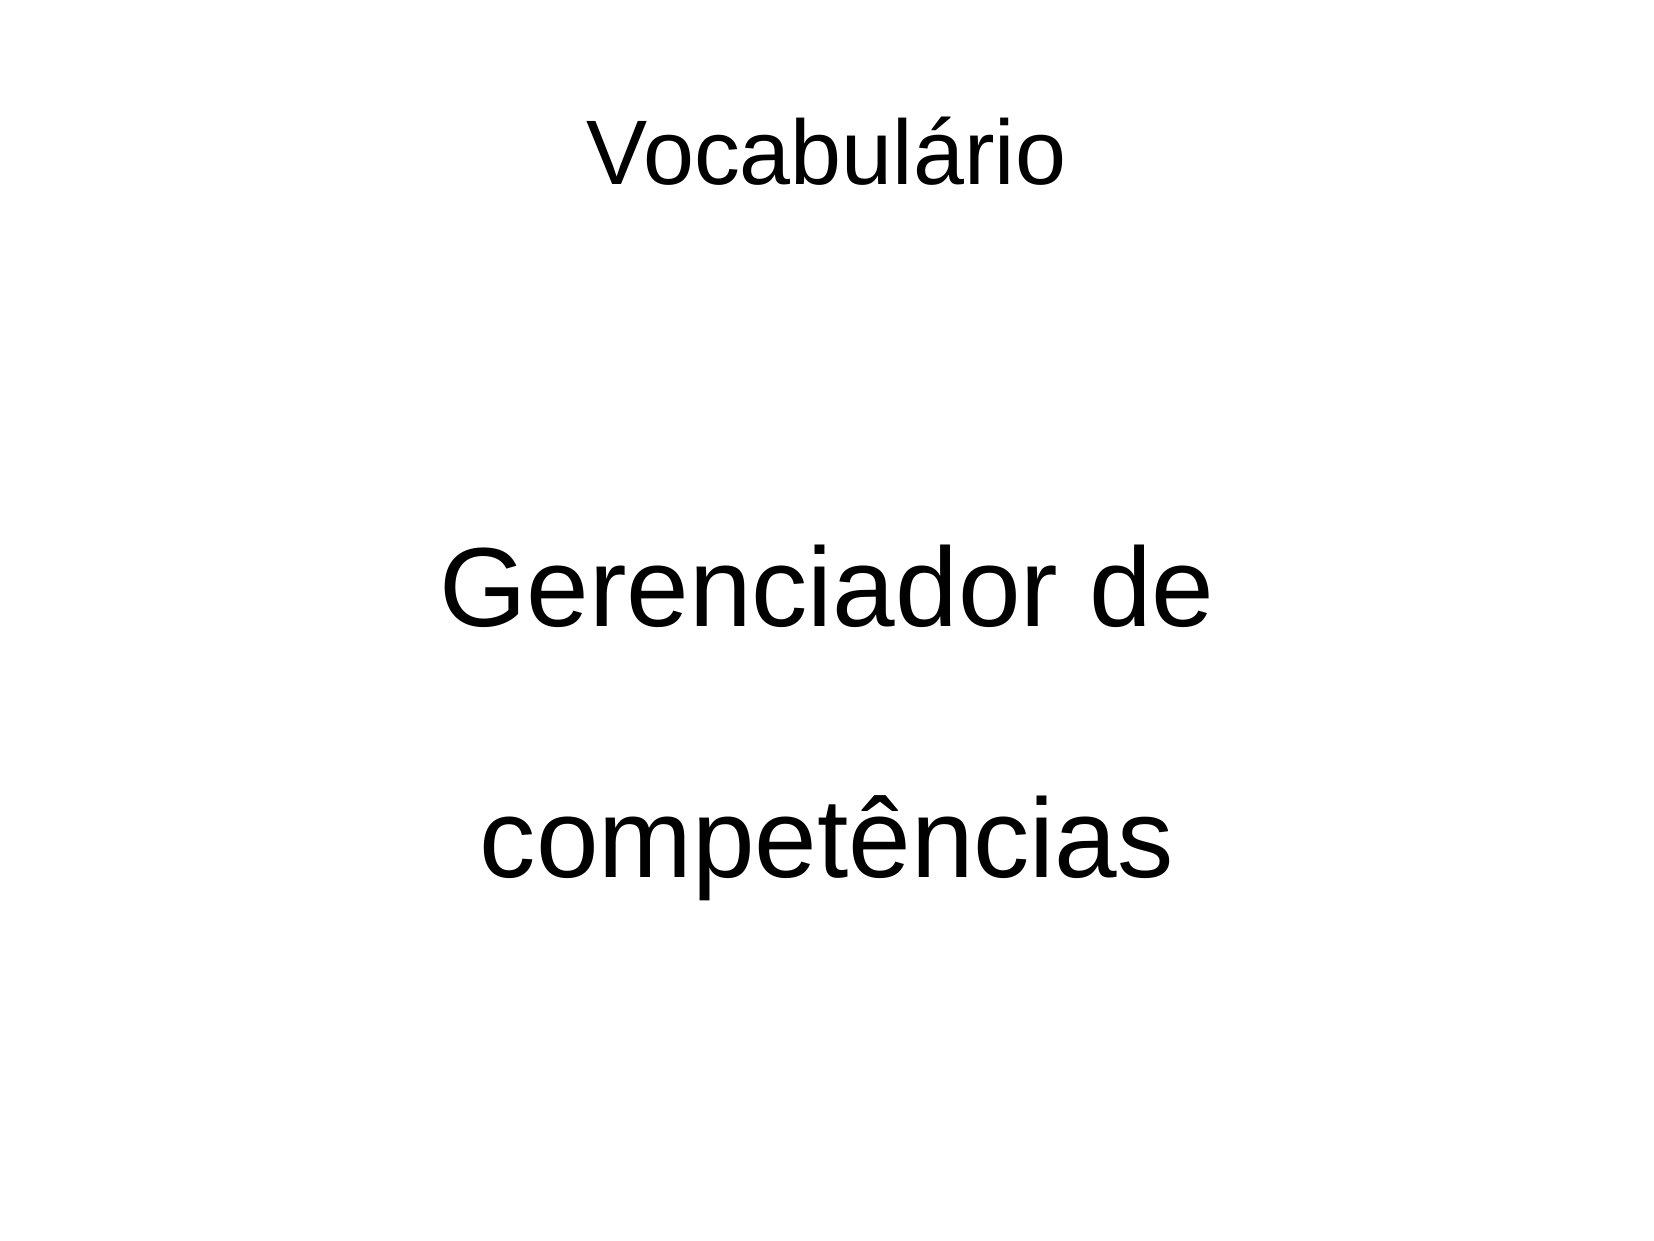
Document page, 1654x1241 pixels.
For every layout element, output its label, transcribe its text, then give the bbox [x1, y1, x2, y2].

subtitle Gerenciador de competências [82, 290, 1571, 1010]
title Vocabulário [82, 49, 1571, 257]
